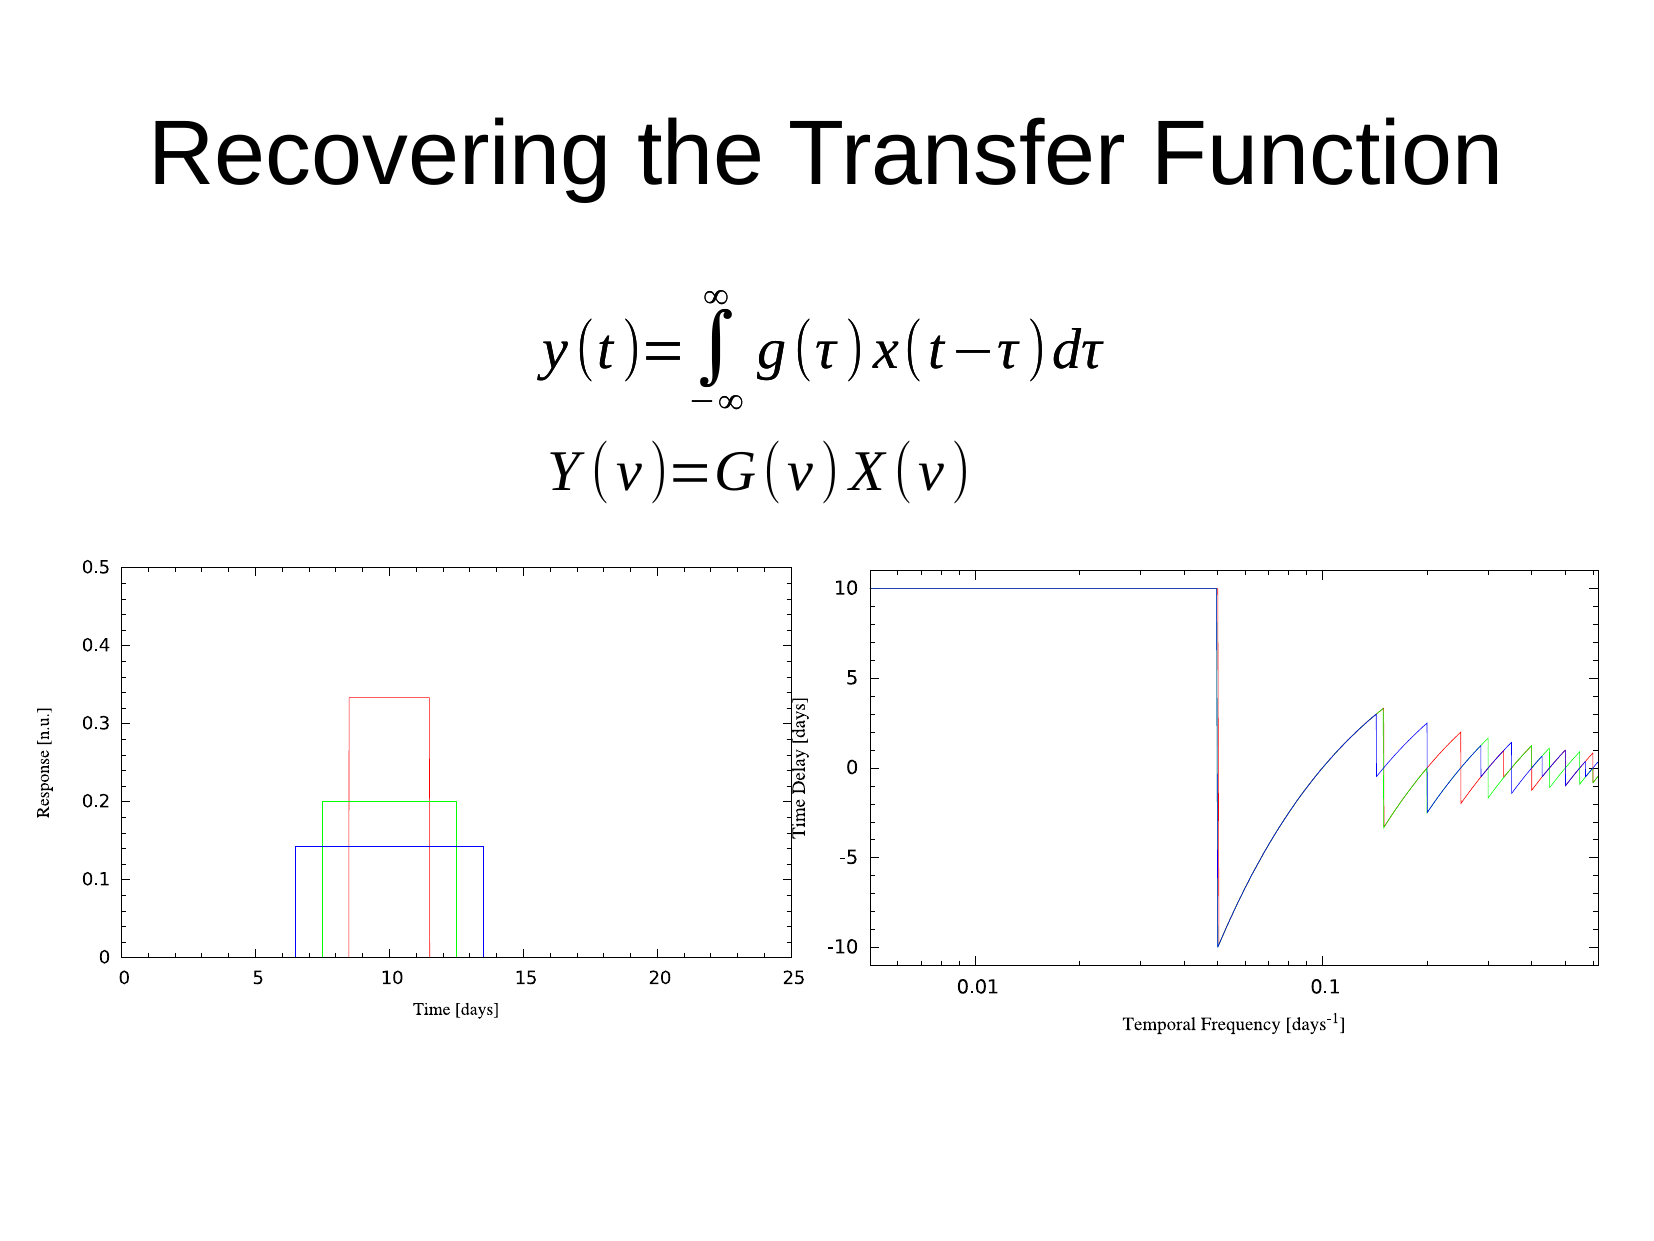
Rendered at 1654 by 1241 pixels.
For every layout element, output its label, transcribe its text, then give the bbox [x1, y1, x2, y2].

picture [25, 543, 1634, 1241]
chart [532, 436, 984, 506]
chart [520, 288, 1122, 411]
title Recovering the Transfer Function [82, 49, 1571, 257]
